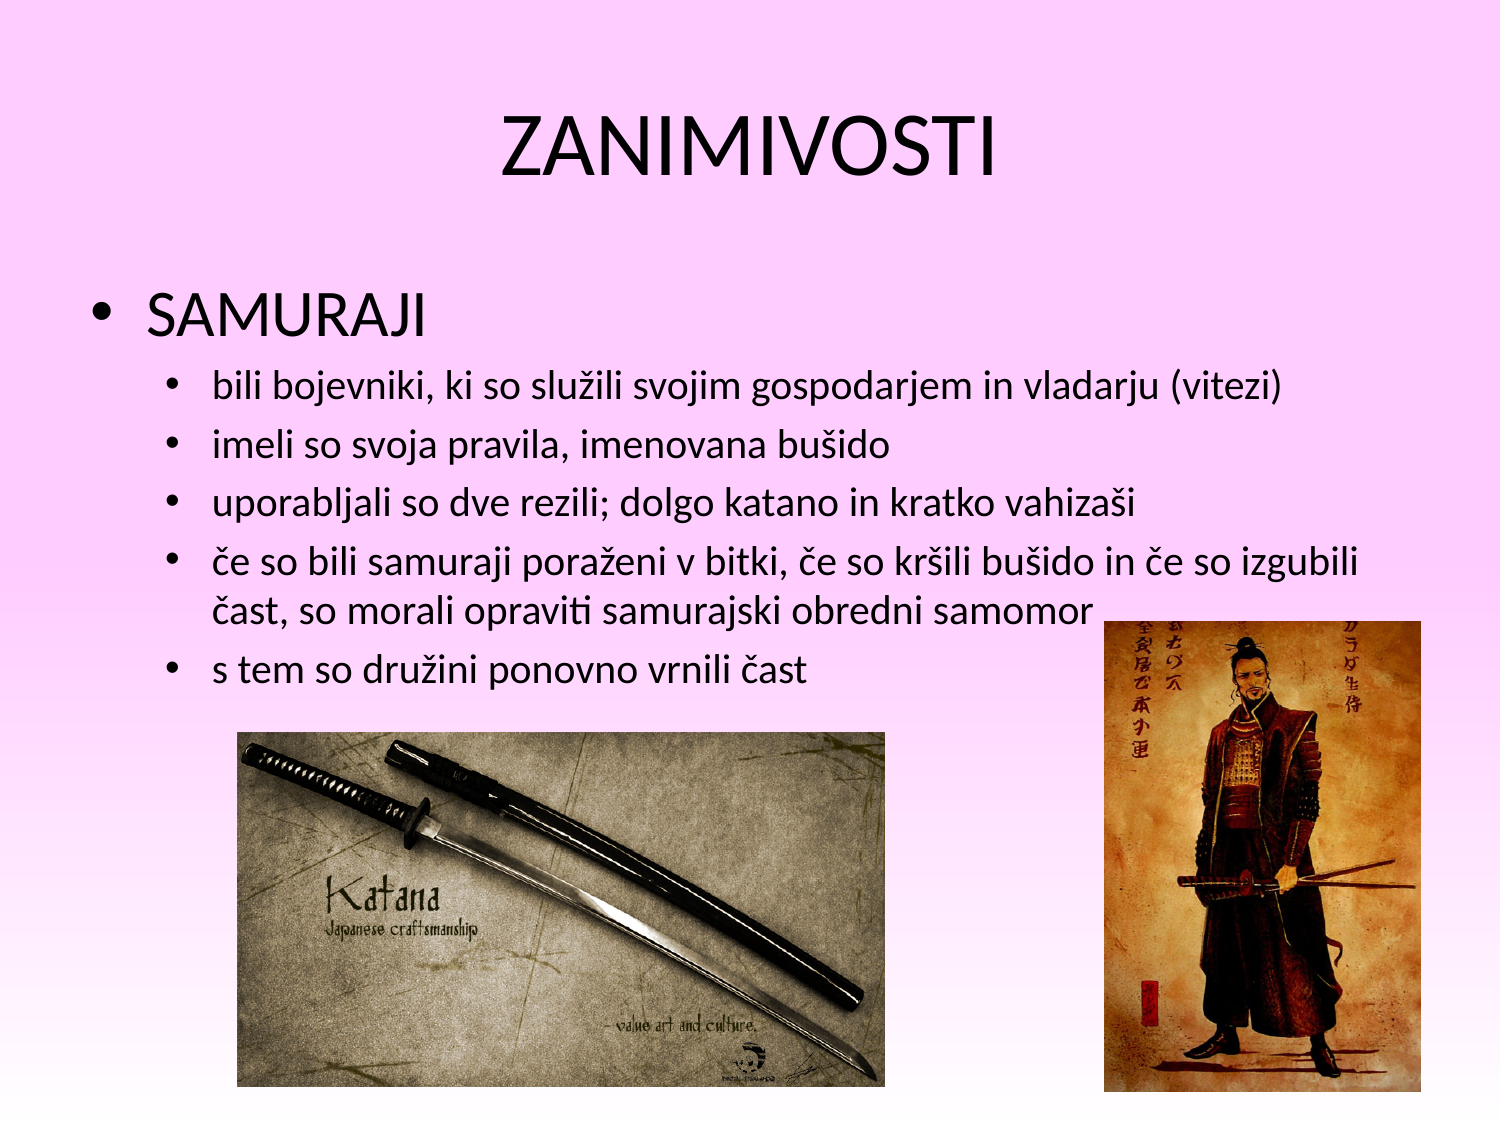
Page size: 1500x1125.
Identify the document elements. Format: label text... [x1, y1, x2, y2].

picture [237, 732, 885, 1087]
title ZANIMIVOSTI [75, 45, 1425, 233]
list SAMURAJI bili bojevniki, ki so služili svojim gospodarjem in vladarju (vitezi) imeli so svoja pravila, imenovana bušido uporabljali so dve rezili; dolgo katano in kratko vahizaši če so bili samuraji poraženi v bitki, če so kršili bušido in če so izgubili čast, so morali opraviti samurajski obredni samomor s tem so družini ponovno vrnili čast [75, 262, 1425, 1005]
picture [1104, 621, 1421, 1092]
